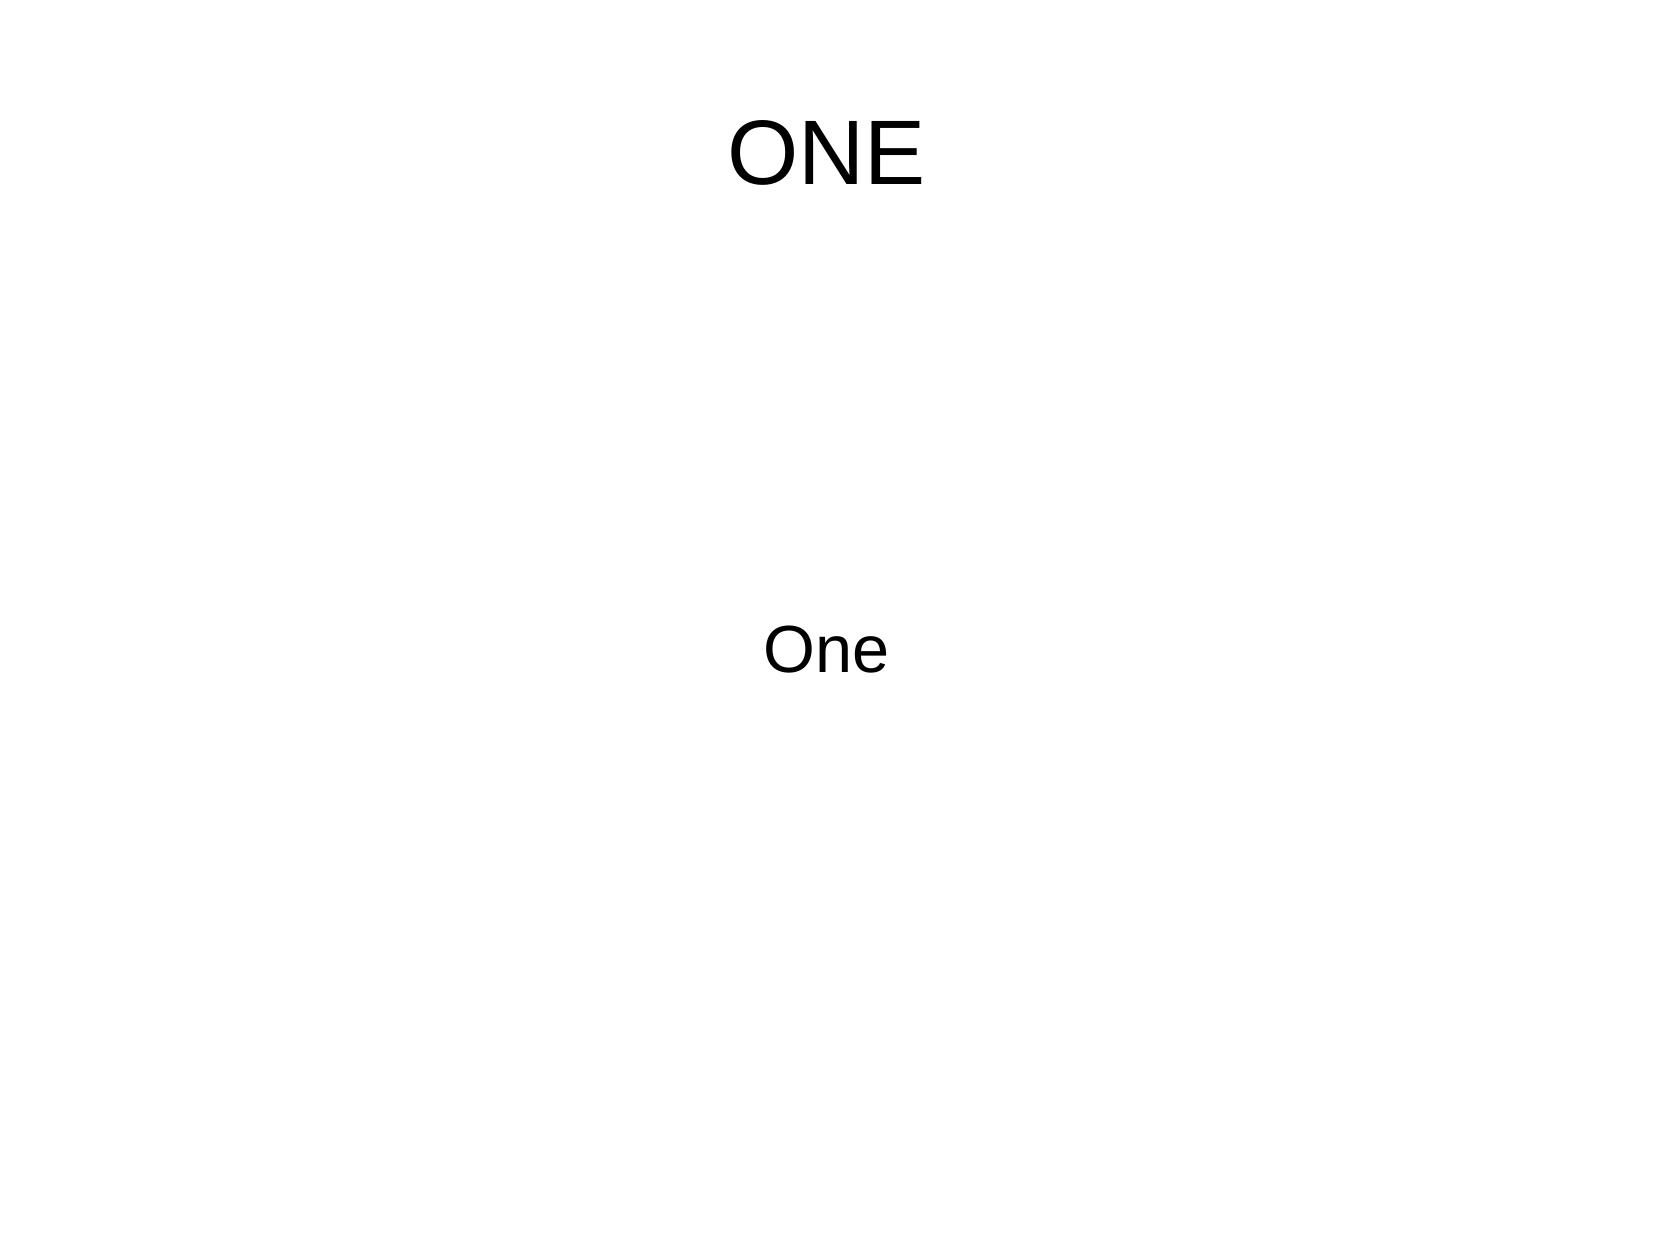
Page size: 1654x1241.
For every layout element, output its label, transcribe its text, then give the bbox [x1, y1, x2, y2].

subtitle One [82, 290, 1571, 1010]
title ONE [82, 49, 1571, 257]
